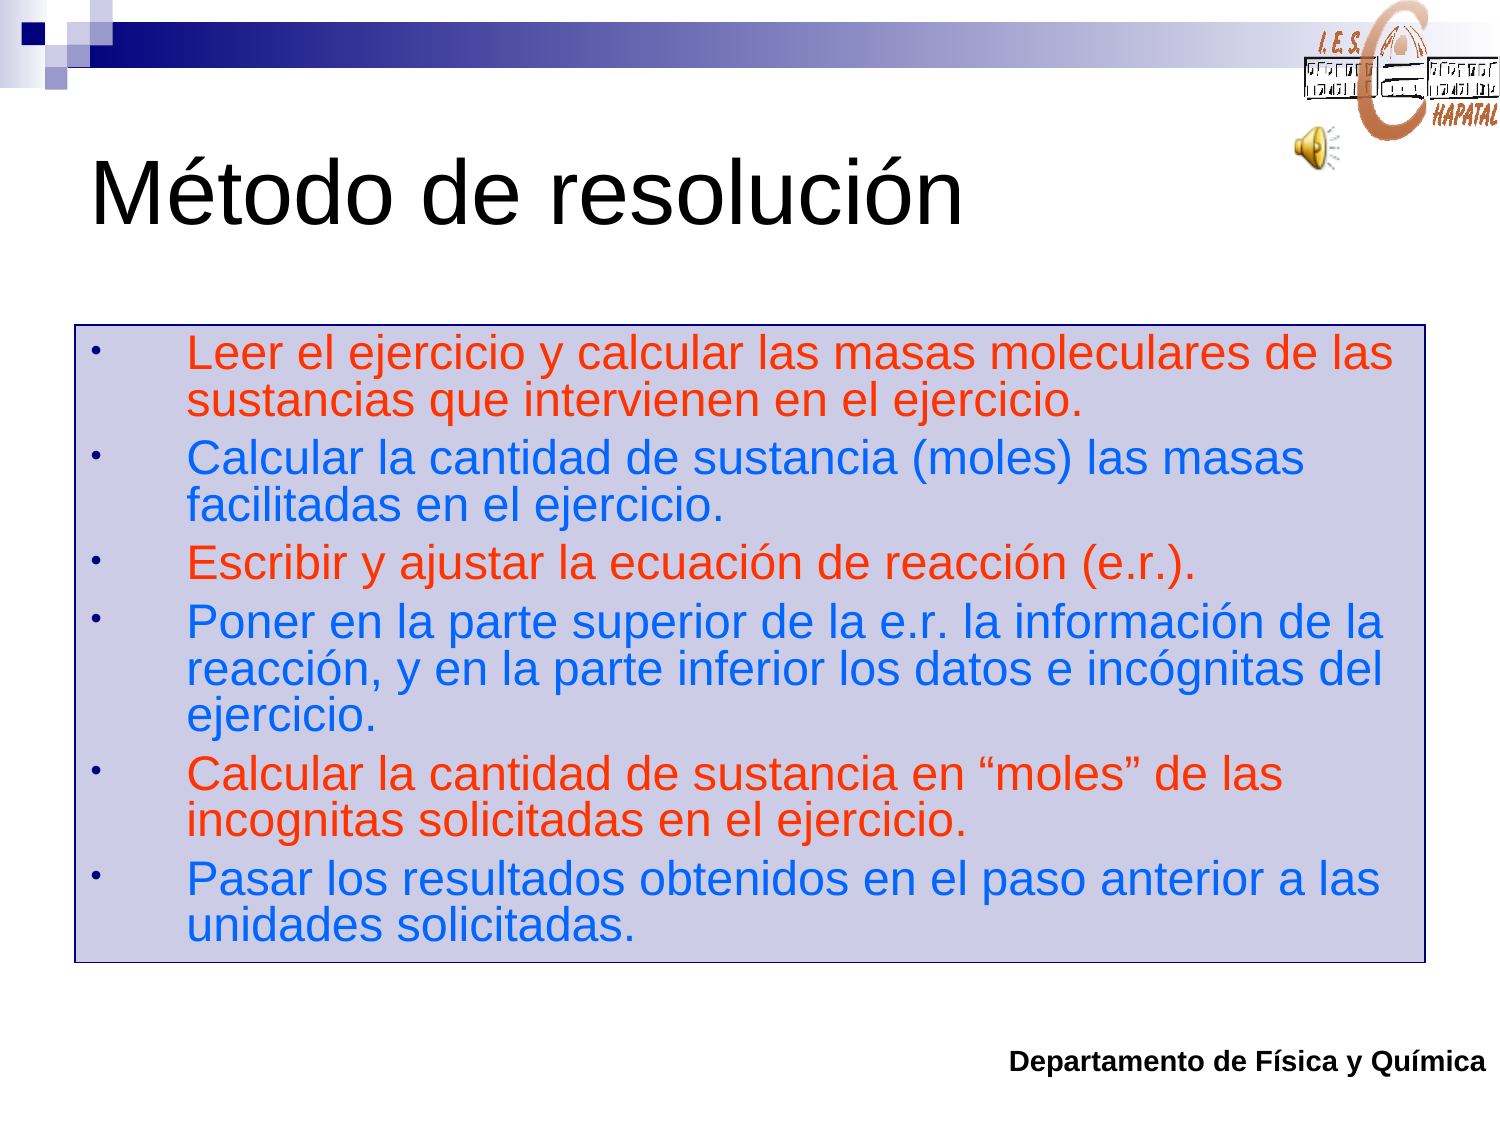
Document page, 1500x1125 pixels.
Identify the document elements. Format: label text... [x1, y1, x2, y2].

list Leer el ejercicio y calcular las masas moleculares de las sustancias que intervienen en el ejercicio. Calcular la cantidad de sustancia (moles) las masas facilitadas en el ejercicio. Escribir y ajustar la ecuación de reacción (e.r.). Poner en la parte superior de la e.r. la información de la reacción, y en la parte inferior los datos e incógnitas del ejercicio. Calcular la cantidad de sustancia en “moles” de las incognitas solicitadas en el ejercicio. Pasar los resultados obtenidos en el paso anterior a las unidades solicitadas. [75, 324, 1426, 963]
picture [1293, 125, 1344, 176]
picture [1304, 0, 1500, 141]
title Método de resolución [75, 75, 1426, 300]
